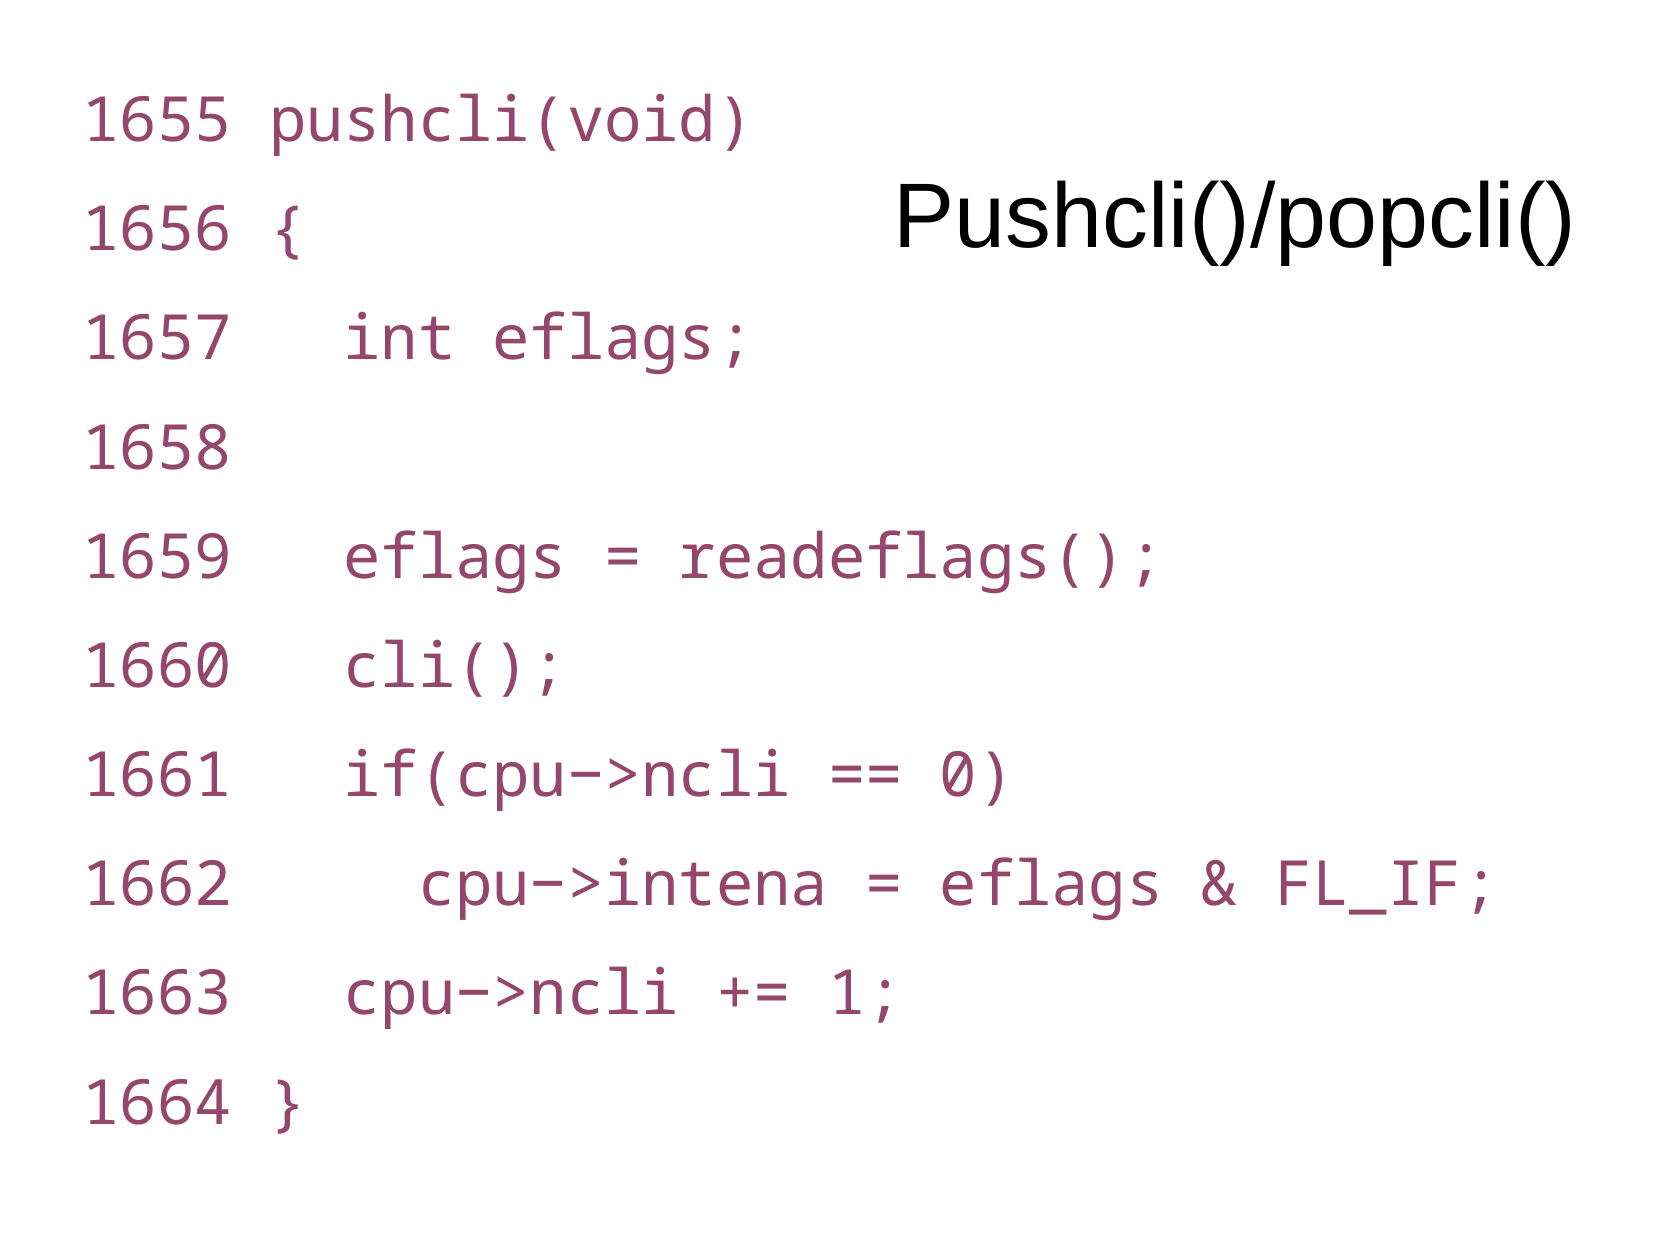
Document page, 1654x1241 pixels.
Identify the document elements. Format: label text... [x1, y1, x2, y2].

list 1655 pushcli(void) 1656 { 1657 int eflags; 1658 1659 eflags = readeflags(); 1660 cli(); 1661 if(cpu−>ncli == 0) 1662 cpu−>intena = eflags & FL_IF; 1663 cpu−>ncli += 1; 1664 } [82, 75, 1571, 1163]
title Pushcli()/popcli() [825, 112, 1646, 320]
